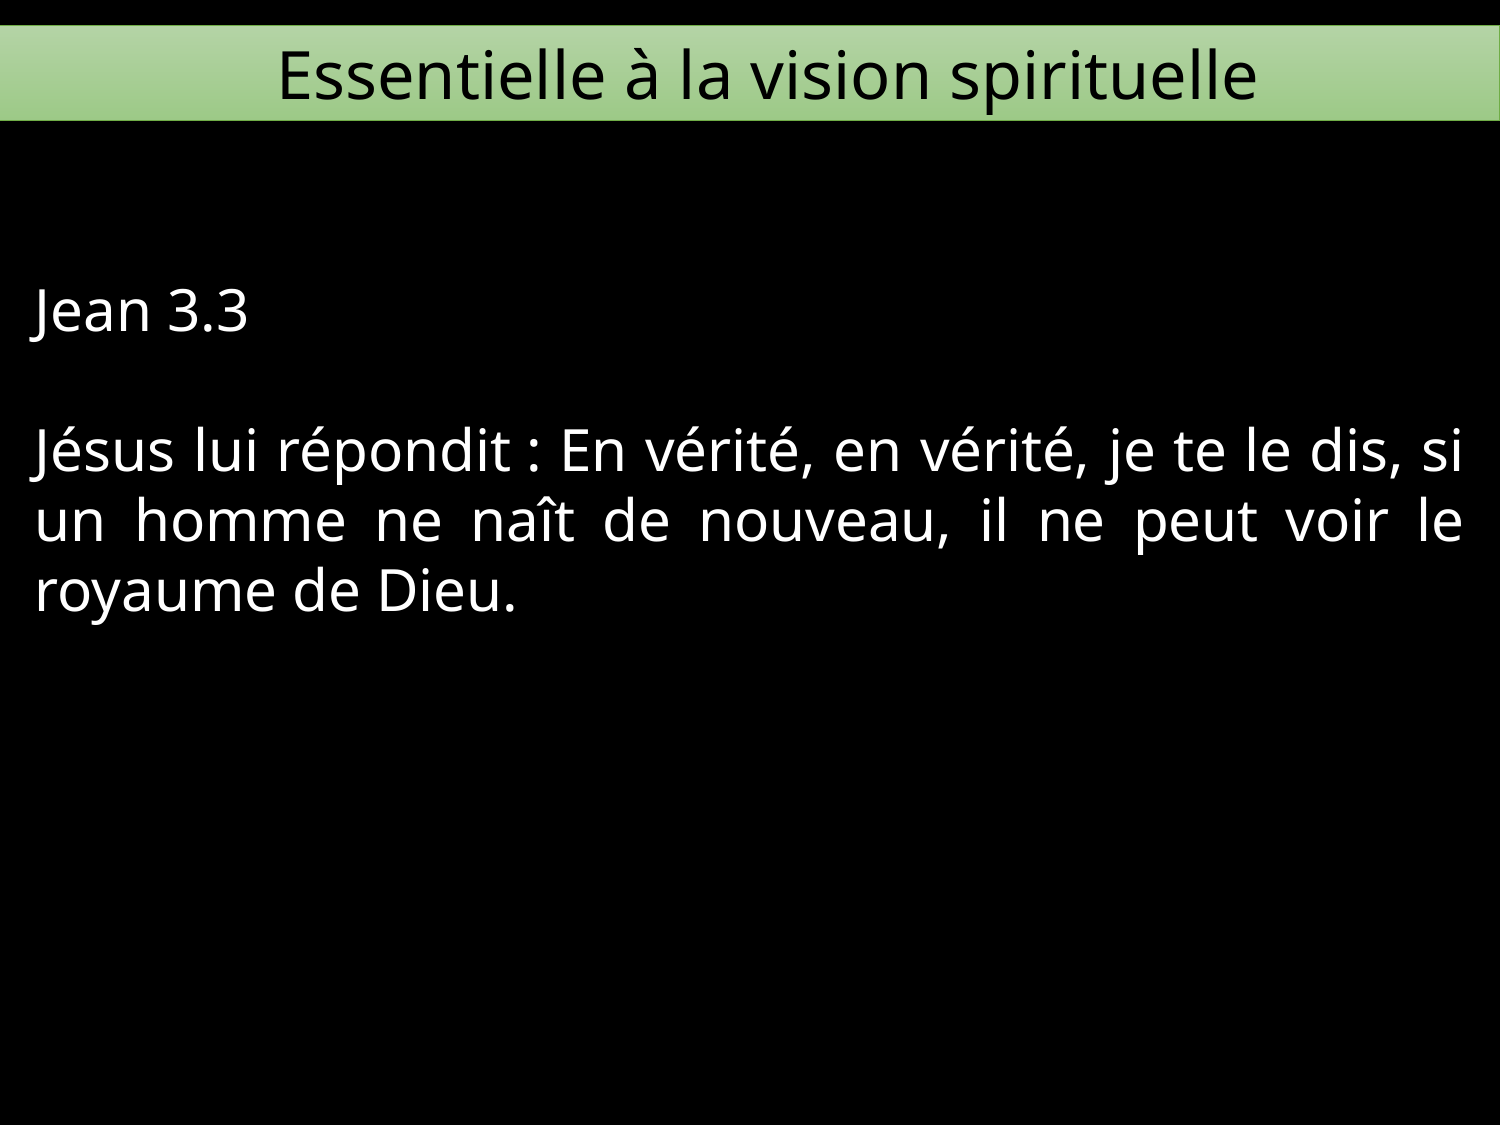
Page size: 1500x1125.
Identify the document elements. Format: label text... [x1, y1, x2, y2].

text_box Essentielle à la vision spirituelle [0, 25, 1500, 121]
text_box Jean 3.3 Jésus lui répondit : En vérité, en vérité, je te le dis, si un homme ne naît de nouveau, il ne peut voir le royaume de Dieu. [20, 265, 1480, 631]
